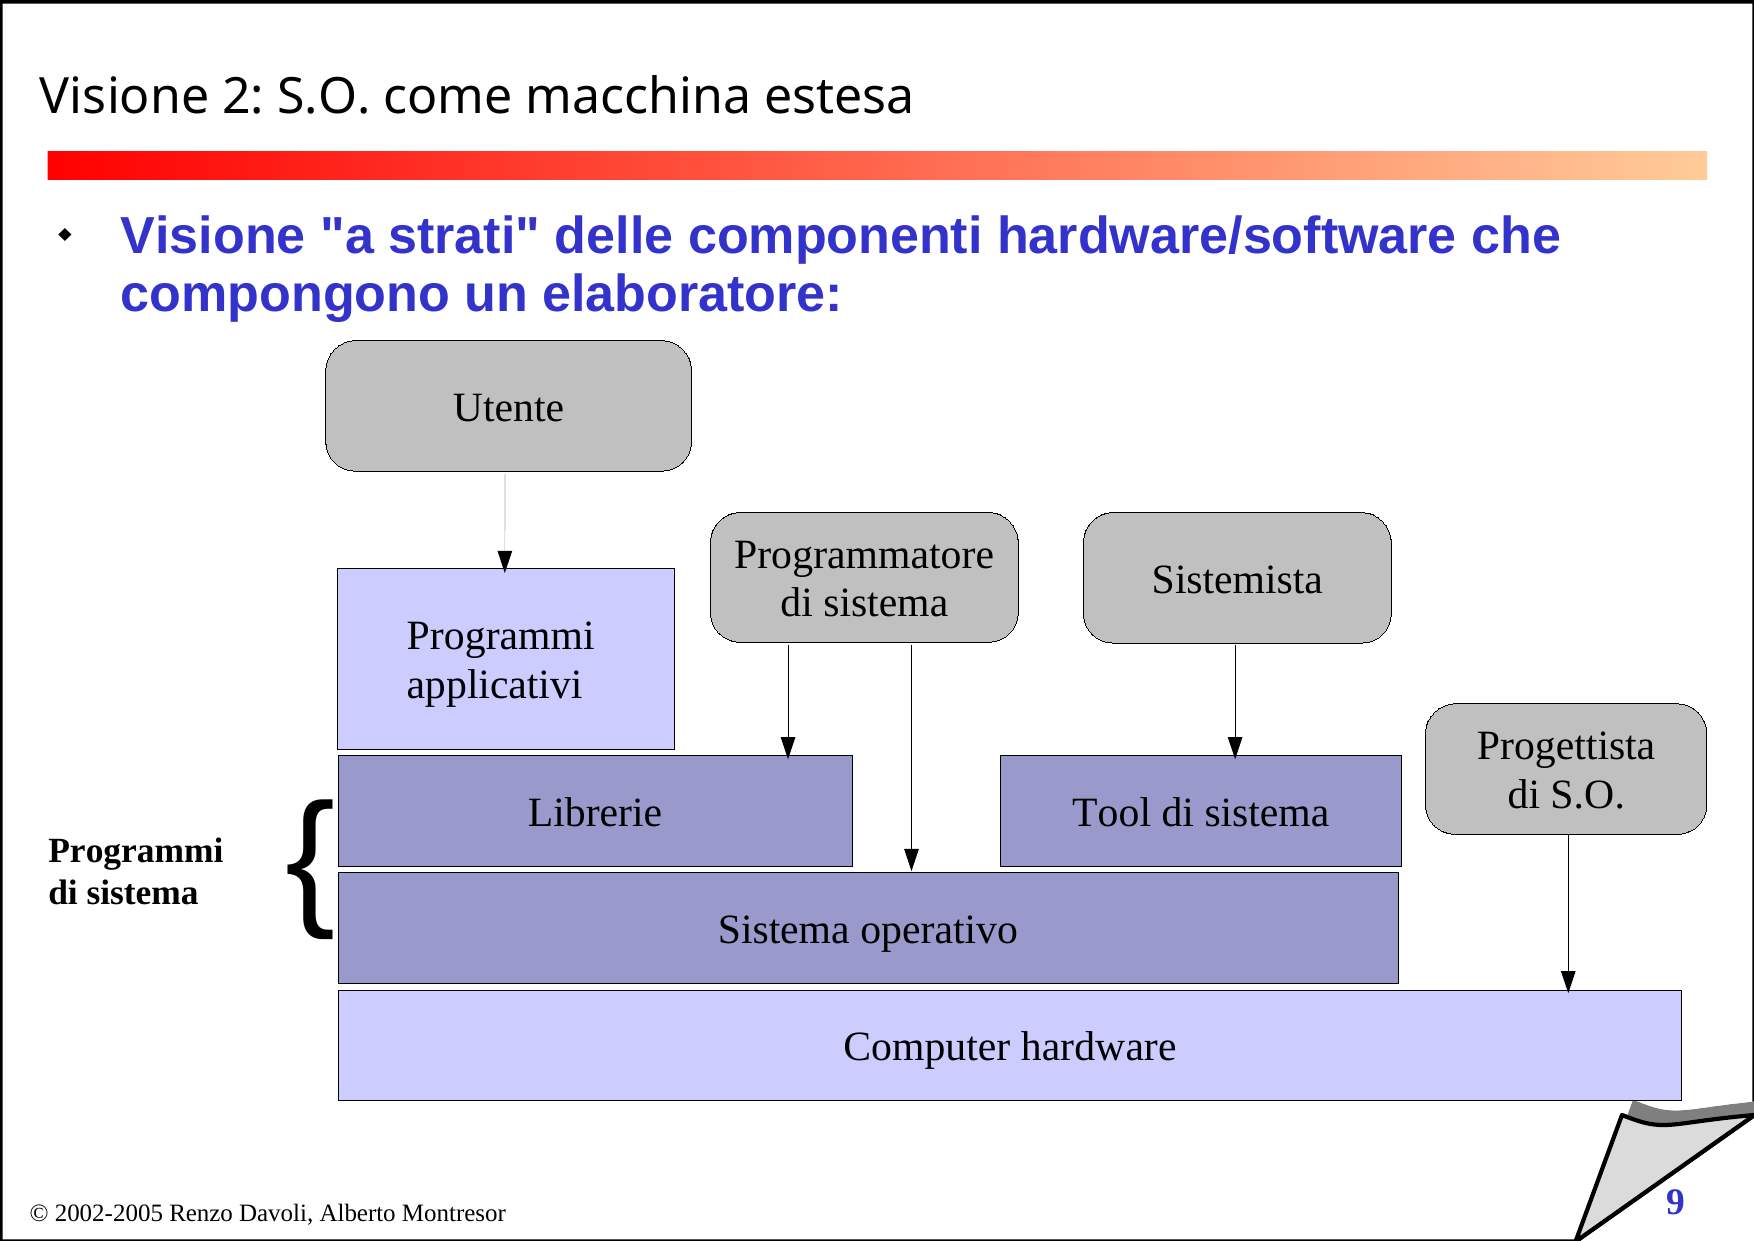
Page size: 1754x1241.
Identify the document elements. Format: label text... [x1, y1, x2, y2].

text_box Sistema operativo [354, 872, 1399, 984]
title Visione 2: S.O. come macchina estesa [40, 49, 1713, 144]
text_box Programmi applicativi [337, 568, 675, 750]
text_box Progettista di S.O. [1425, 703, 1707, 835]
text_box Sistemista [1083, 512, 1392, 644]
text_box Programmi di sistema [48, 829, 265, 927]
text_box Utente [325, 340, 692, 472]
text_box { [285, 764, 354, 1031]
text_box Tool di sistema [1000, 755, 1402, 867]
text_box Librerie [338, 755, 853, 867]
list Visione "a strati" delle componenti hardware/software che compongono un elaboratore: [58, 206, 1696, 326]
text_box Computer hardware [338, 990, 1682, 1101]
text_box Programmatore di sistema [710, 512, 1019, 643]
